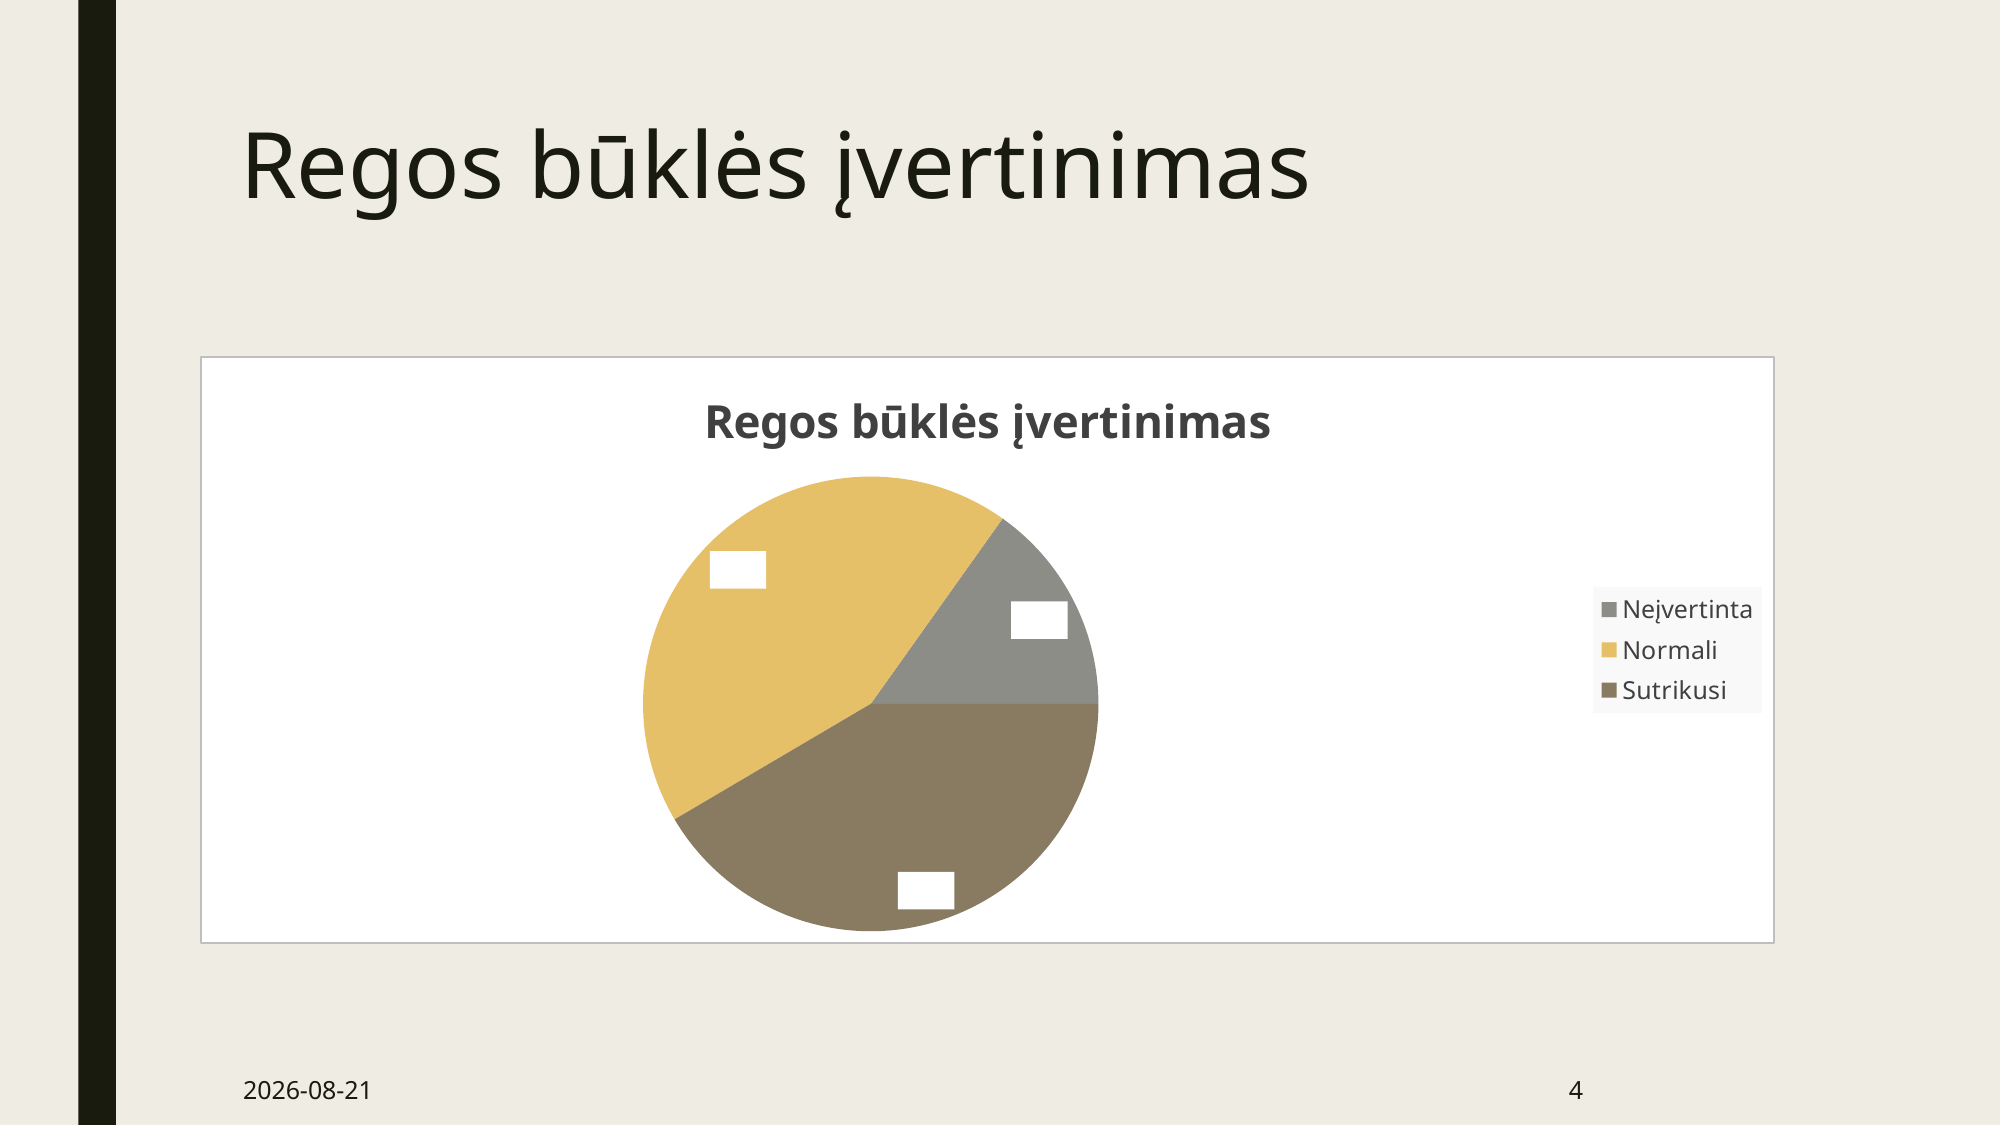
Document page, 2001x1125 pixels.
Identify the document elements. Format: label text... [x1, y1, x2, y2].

chart [200, 356, 1776, 944]
text_box [1553, 1058, 1816, 1125]
title Regos būklės įvertinimas [225, 112, 1801, 357]
text_box [228, 1058, 426, 1125]
